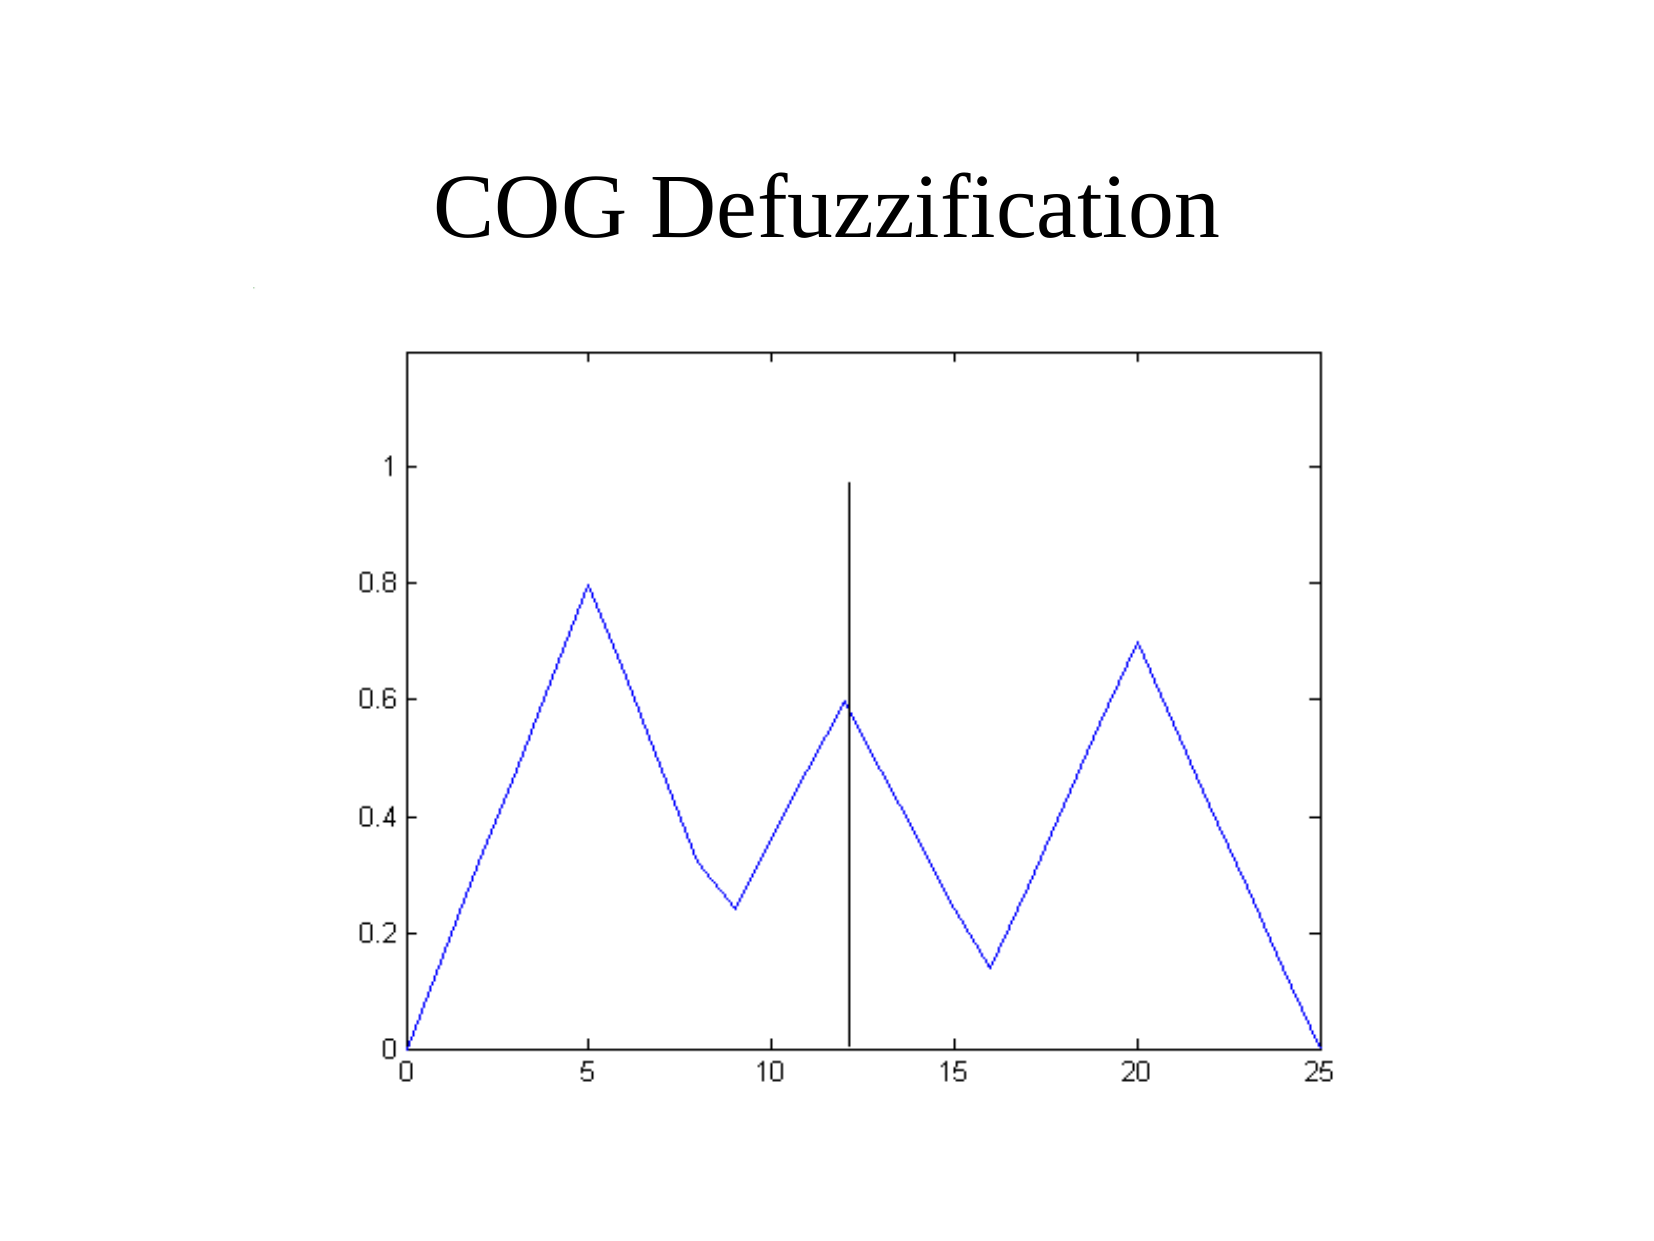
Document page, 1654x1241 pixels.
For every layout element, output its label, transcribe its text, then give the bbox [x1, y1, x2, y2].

chart [253, 287, 1431, 1143]
title COG Defuzzification [121, 102, 1534, 311]
